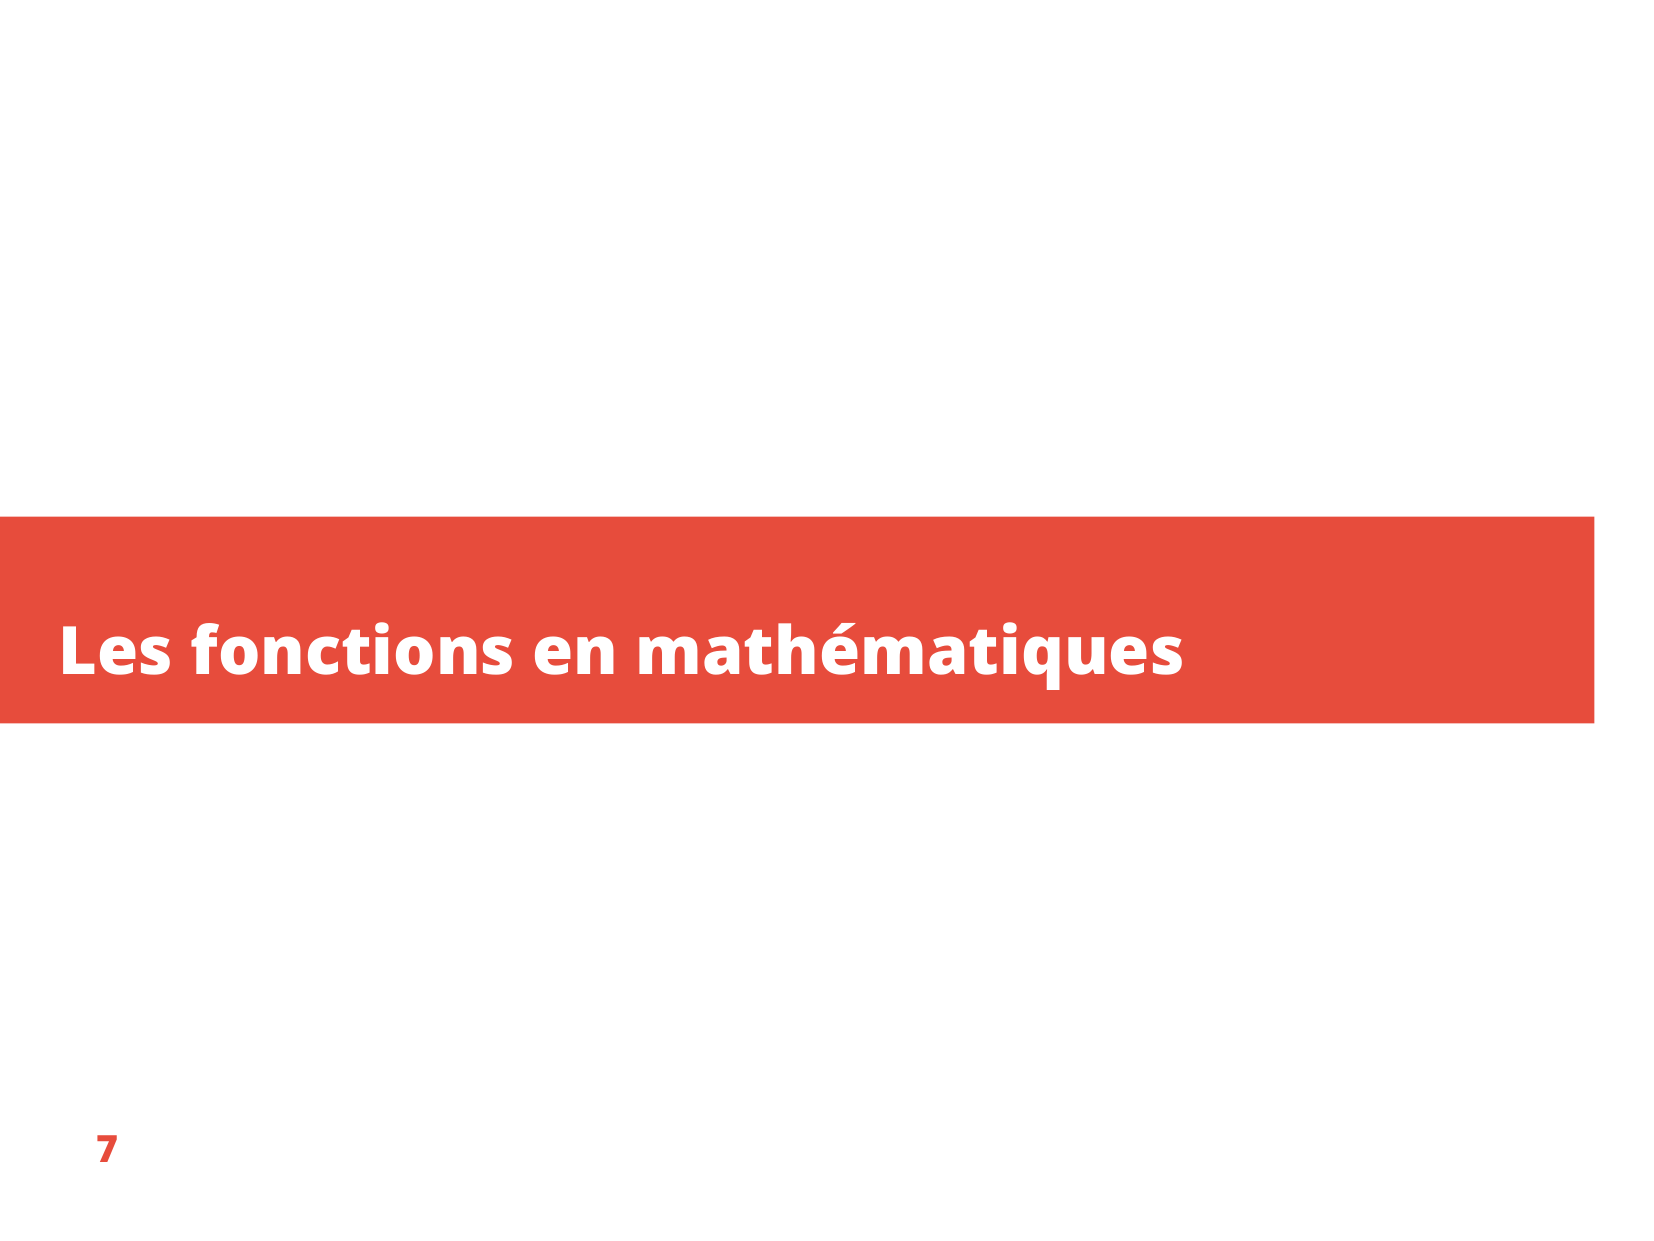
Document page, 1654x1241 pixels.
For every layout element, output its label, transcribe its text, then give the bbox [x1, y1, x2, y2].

title Les fonctions en mathématiques [59, 546, 1595, 694]
